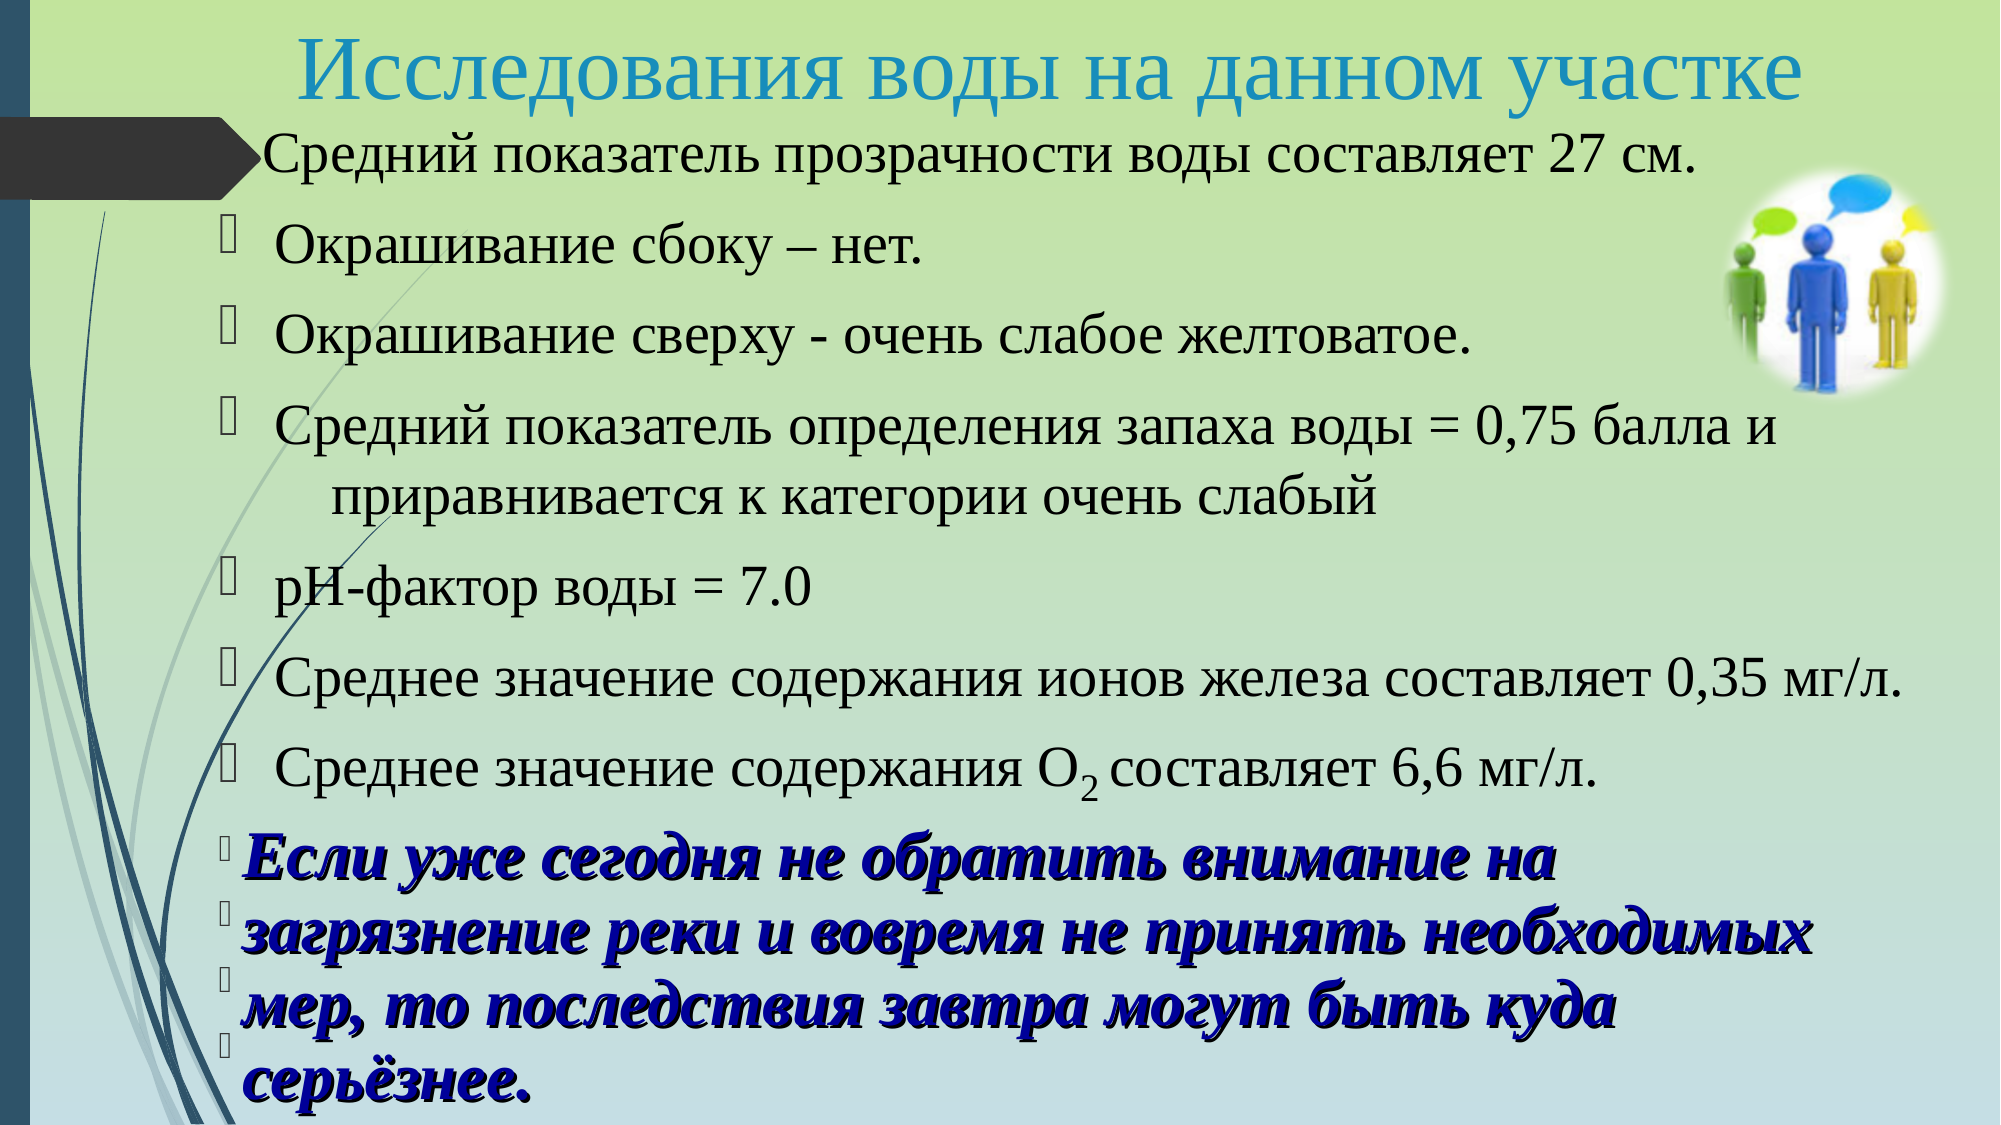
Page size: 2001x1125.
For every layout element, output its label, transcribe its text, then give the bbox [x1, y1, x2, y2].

list Средний показатель прозрачности воды составляет 27 см. Окрашивание сбоку – нет. Окрашивание сверху - очень слабое желтоватое. Средний показатель определения запаха воды = 0,75 балла и приравнивается к категории очень слабый рН-фактор воды = 7.0 Среднее значение содержания ионов железа составляет 0,35 мг/л. Среднее значение содержания О2 составляет 6,6 мг/л. [203, 106, 2000, 872]
text_box Если уже сегодня не обратить внимание на загрязнение реки и вовремя не принять необходимых мер, то последствия завтра могут быть куда серьёзнее. [227, 811, 1935, 1122]
title Исследования воды на данном участке [281, 0, 1881, 106]
picture [1714, 155, 1960, 411]
